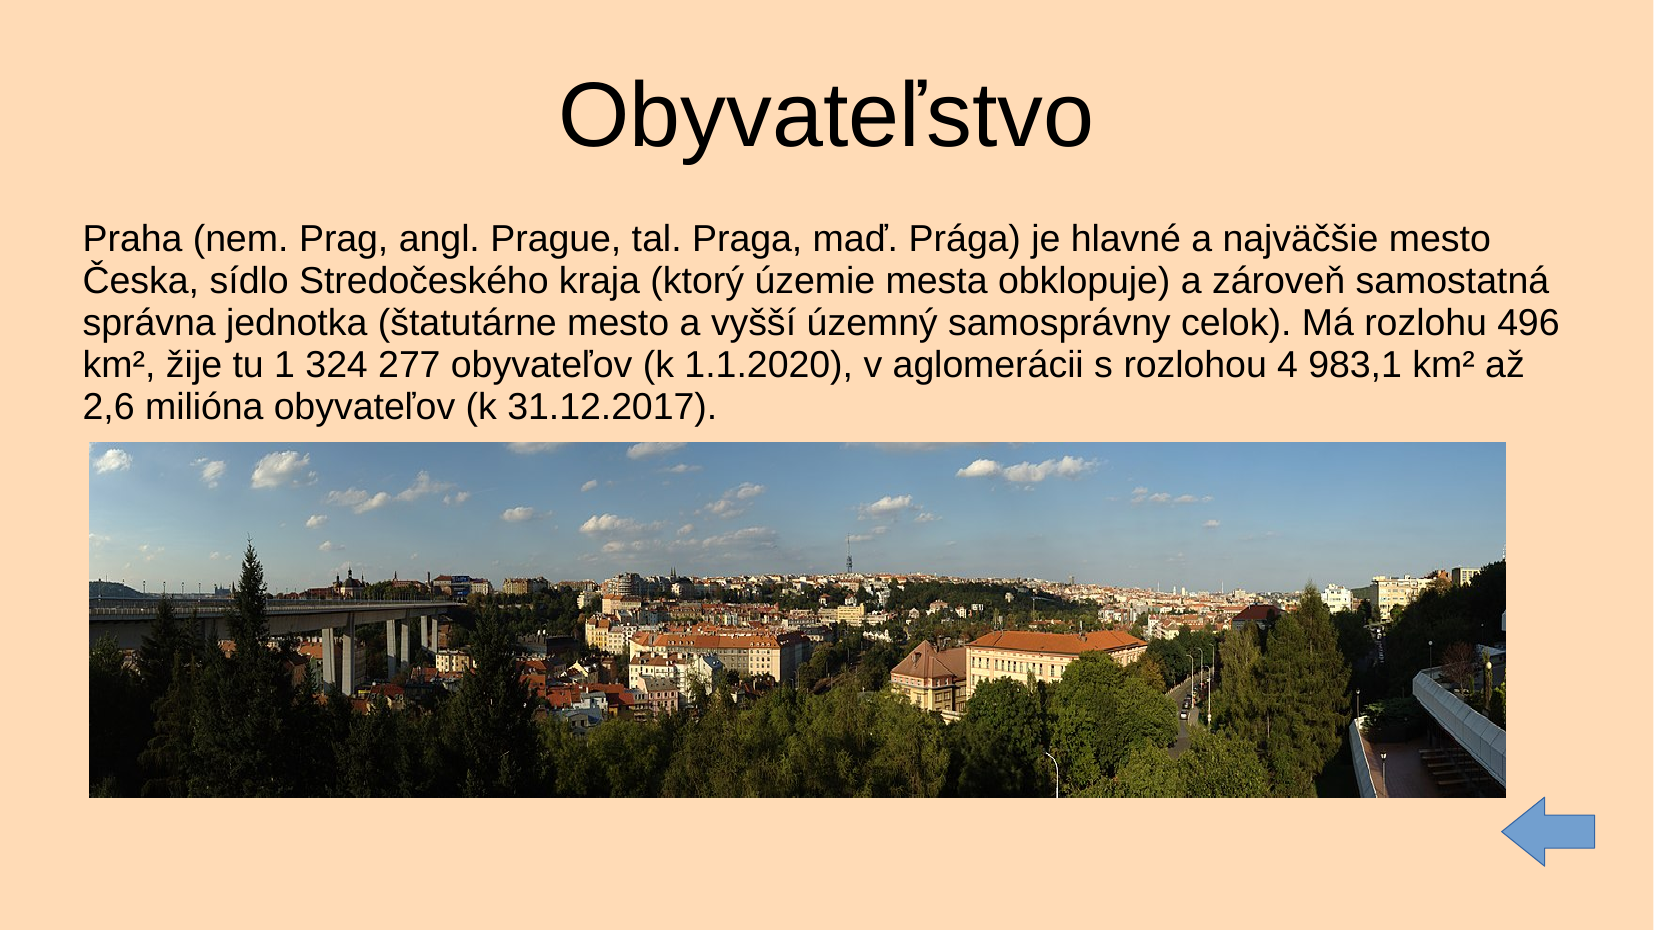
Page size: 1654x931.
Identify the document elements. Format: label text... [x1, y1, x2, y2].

picture [89, 442, 1506, 798]
list Praha (nem. Prag, angl. Prague, tal. Praga, maď. Prága) je hlavné a najväčšie mesto Česka, sídlo Stredočeského kraja (ktorý územie mesta obklopuje) a zároveň samostatná správna jednotka (štatutárne mesto a vyšší územný samosprávny celok). Má rozlohu 496 km², žije tu 1 324 277 obyvateľov (k 1.1.2020), v aglomerácii s rozlohou 4 983,1 km² až 2,6 milióna obyvateľov (k 31.12.2017). [82, 217, 1571, 473]
text_box [1501, 797, 1595, 867]
title Obyvateľstvo [82, 37, 1571, 193]
